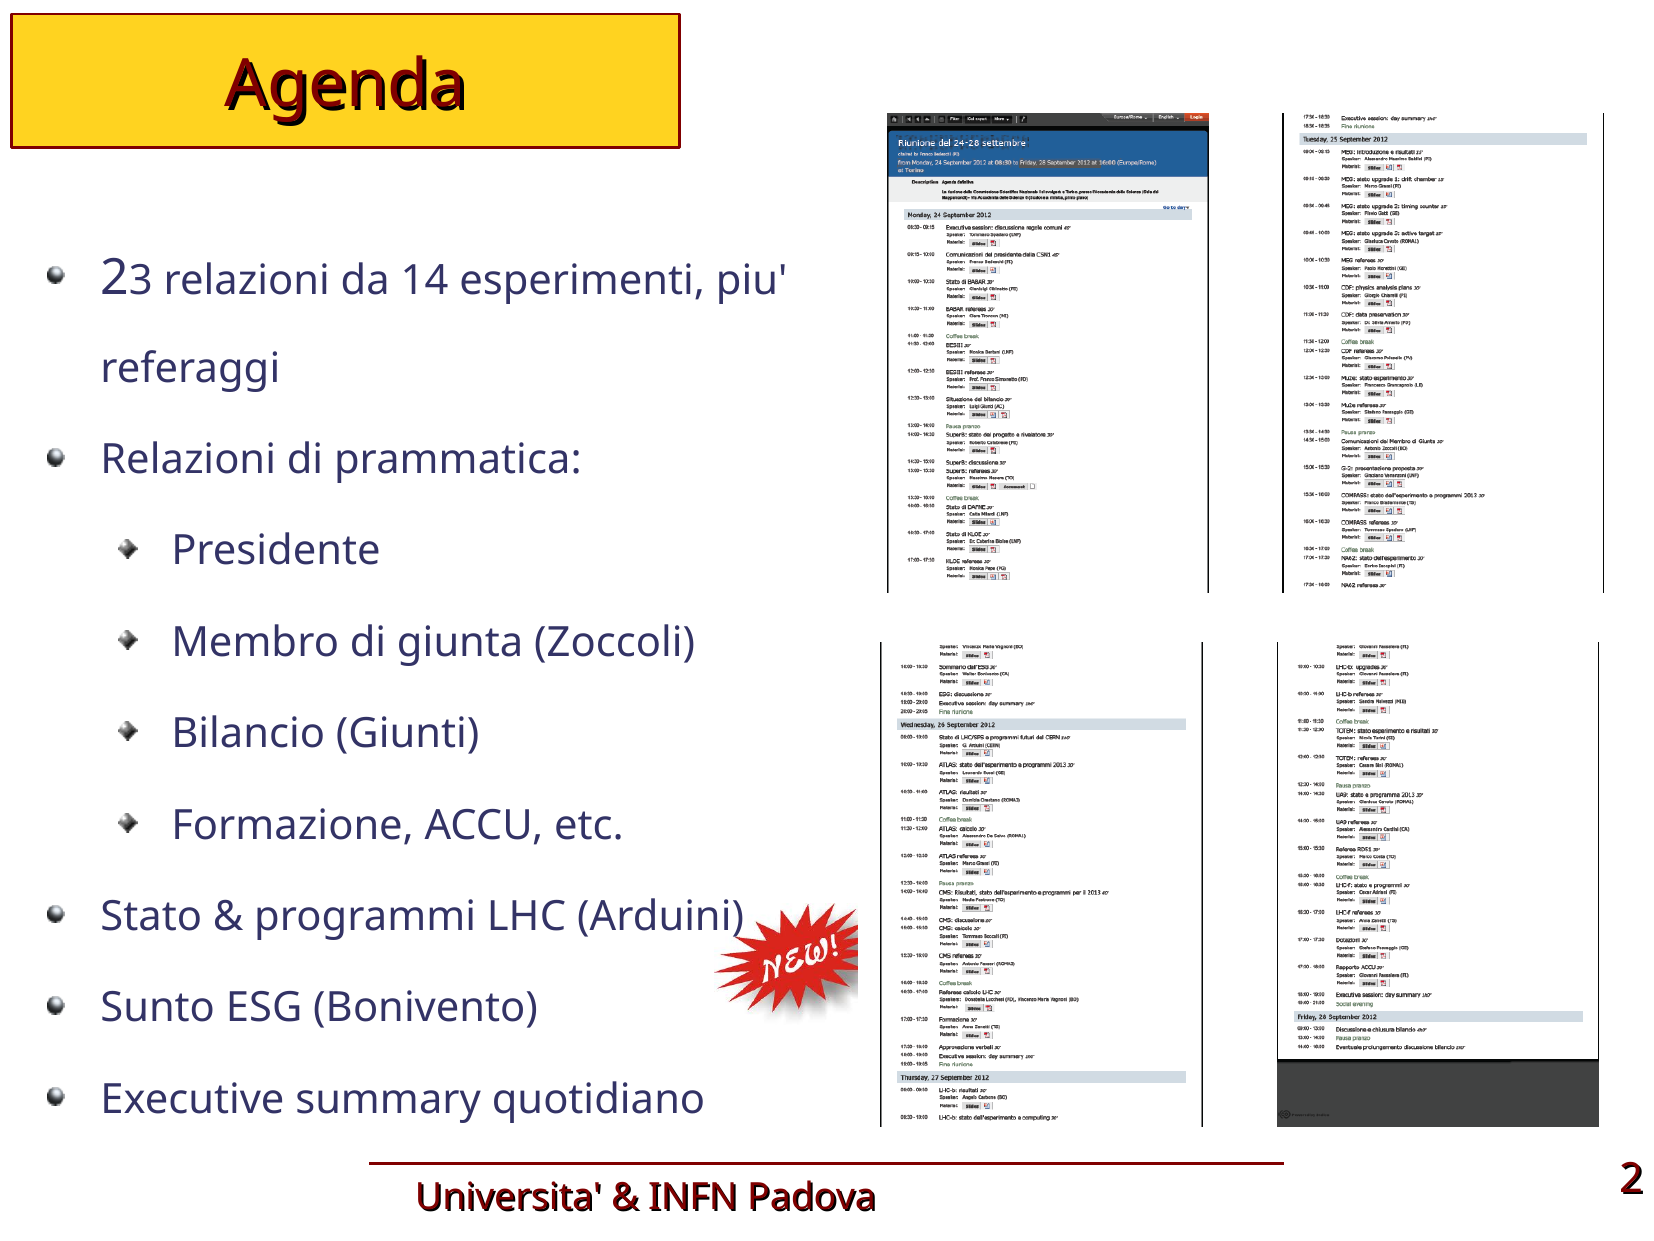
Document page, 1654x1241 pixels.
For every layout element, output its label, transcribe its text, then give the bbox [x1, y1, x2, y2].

picture [839, 631, 1607, 1134]
picture [870, 100, 1619, 603]
picture [47, 1094, 65, 1106]
title Agenda [11, 13, 680, 148]
list 23 relazioni da 14 esperimenti, piu' referaggi Relazioni di prammatica: Presidente Membro di giunta (Zoccoli) Bilancio (Giunti) Formazione, ACCU, etc. Stato & programmi LHC (Arduini) Sunto ESG (Bonivento) Executive summary quotidiano [29, 206, 839, 1094]
